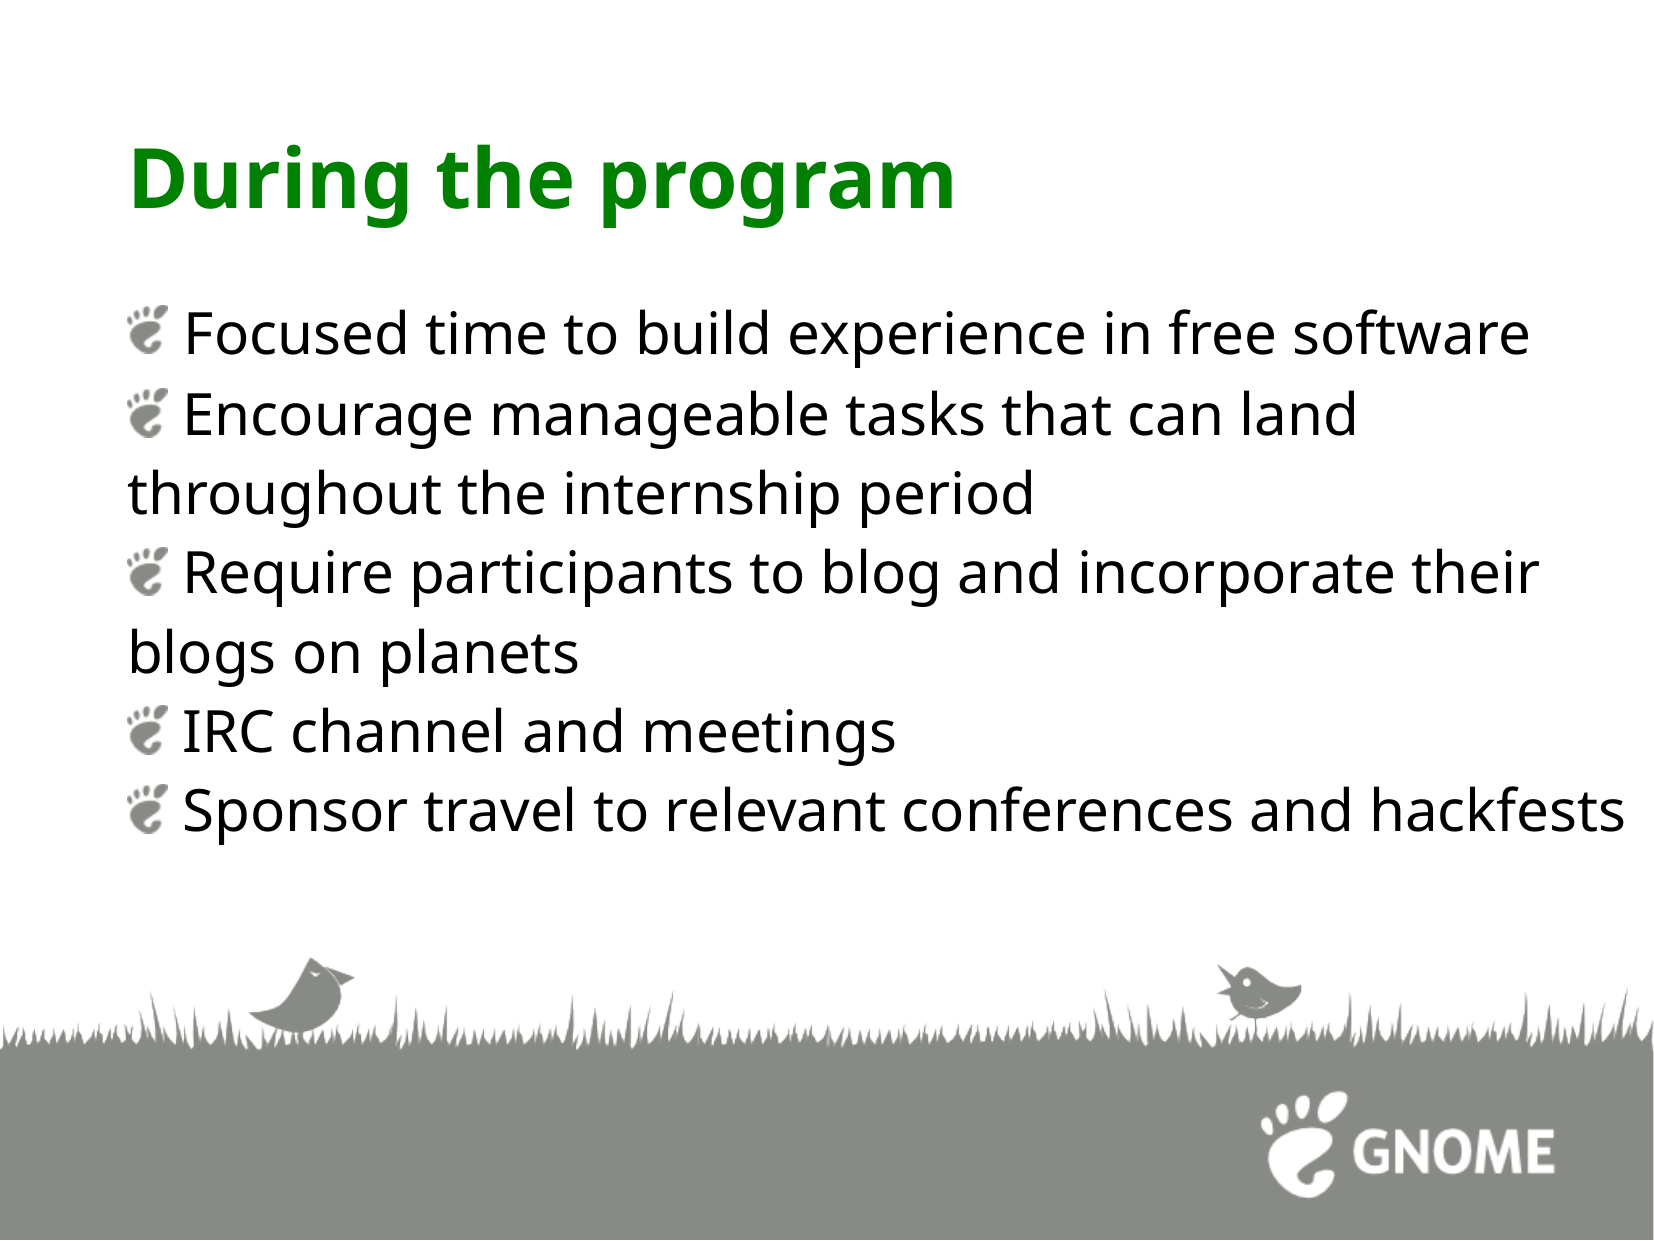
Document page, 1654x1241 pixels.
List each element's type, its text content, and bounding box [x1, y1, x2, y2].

picture [0, 0, 1654, 1241]
text_box Focused time to build experience in free software Encourage manageable tasks that can land throughout the internship period Require participants to blog and incorporate their blogs on planets IRC channel and meetings Sponsor travel to relevant conferences and hackfests [112, 277, 1654, 851]
text_box During the program [112, 112, 1654, 240]
